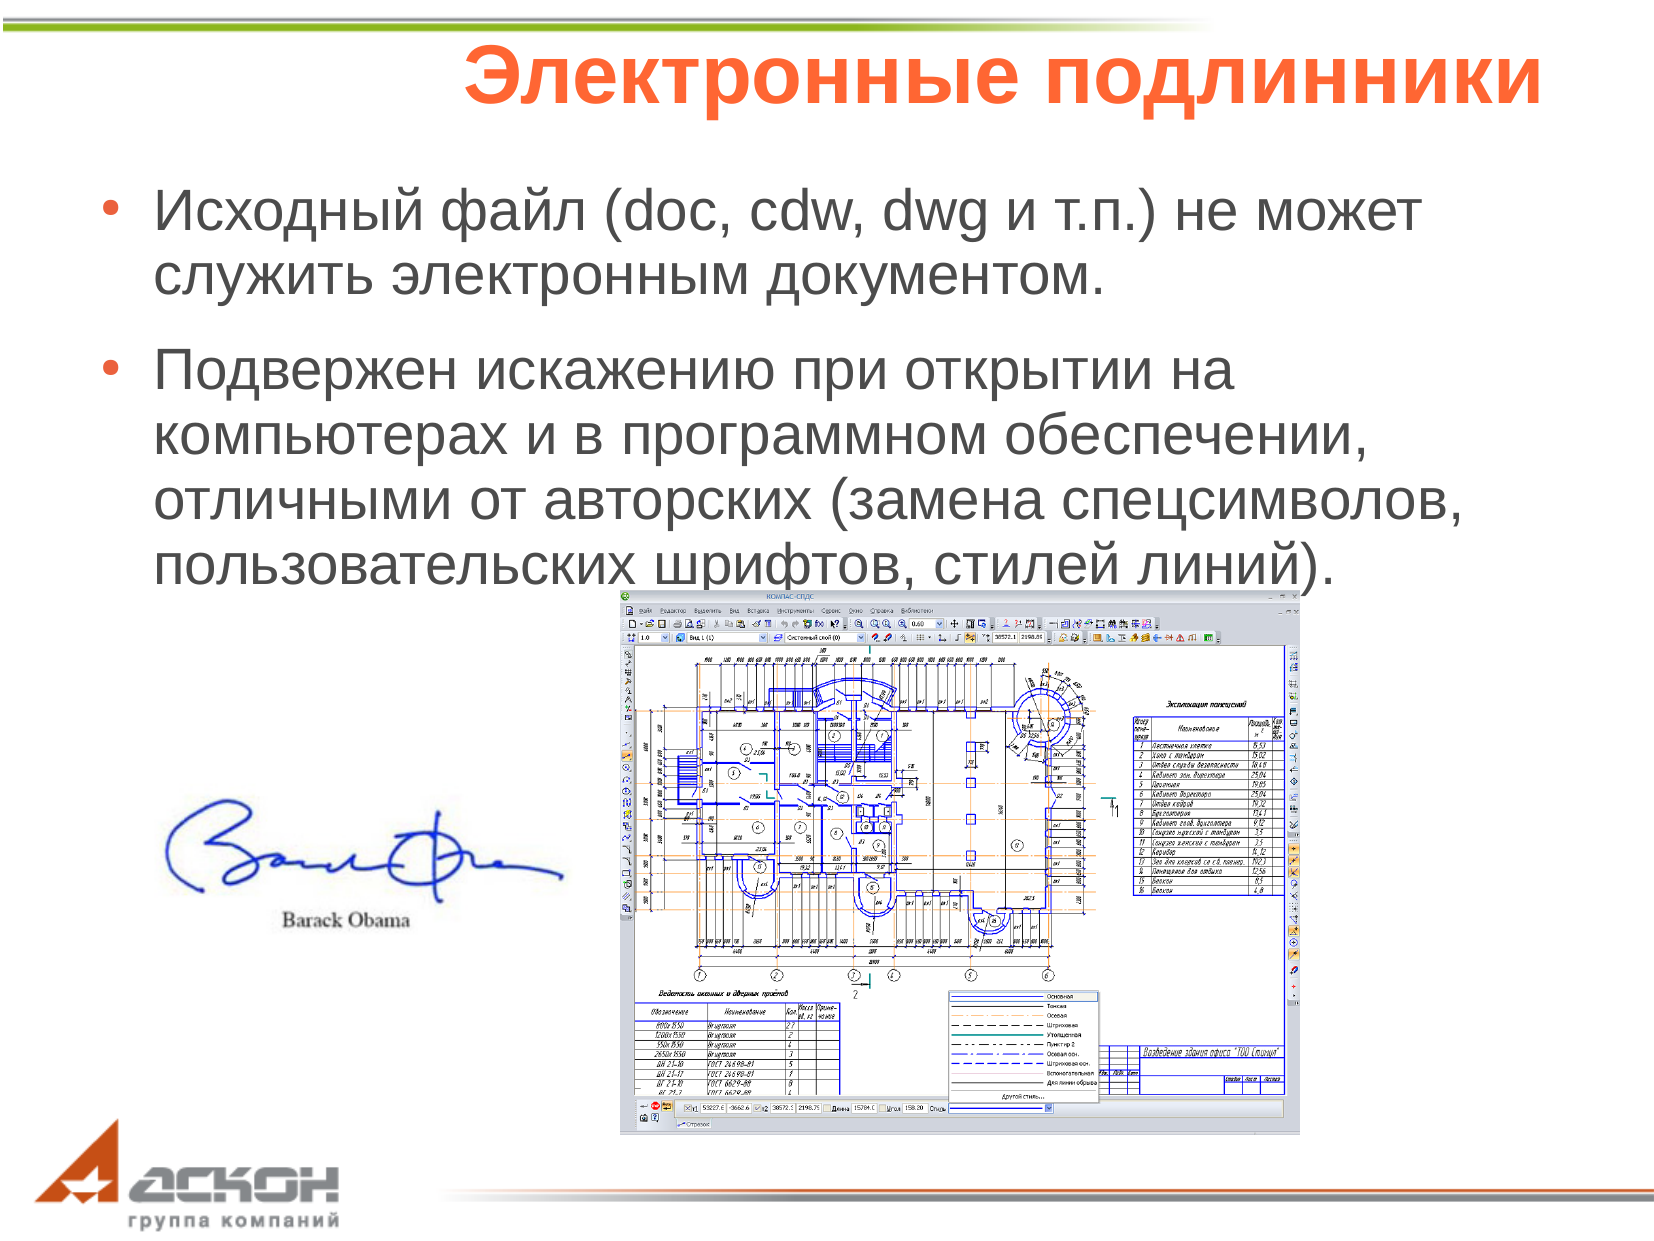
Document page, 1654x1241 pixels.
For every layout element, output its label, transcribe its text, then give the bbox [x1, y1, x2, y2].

list Исходный файл (doc, cdw, dwg и т.п.) не может служить электронным документом. Подвержен искажению при открытии на компьютерах и в программном обеспечении, отличными от авторских (замена спецсимволов, пользовательских шрифтов, стилей линий). [82, 177, 1565, 1152]
title Электронные подлинники [82, 28, 1571, 122]
picture [3, 0, 1654, 1241]
